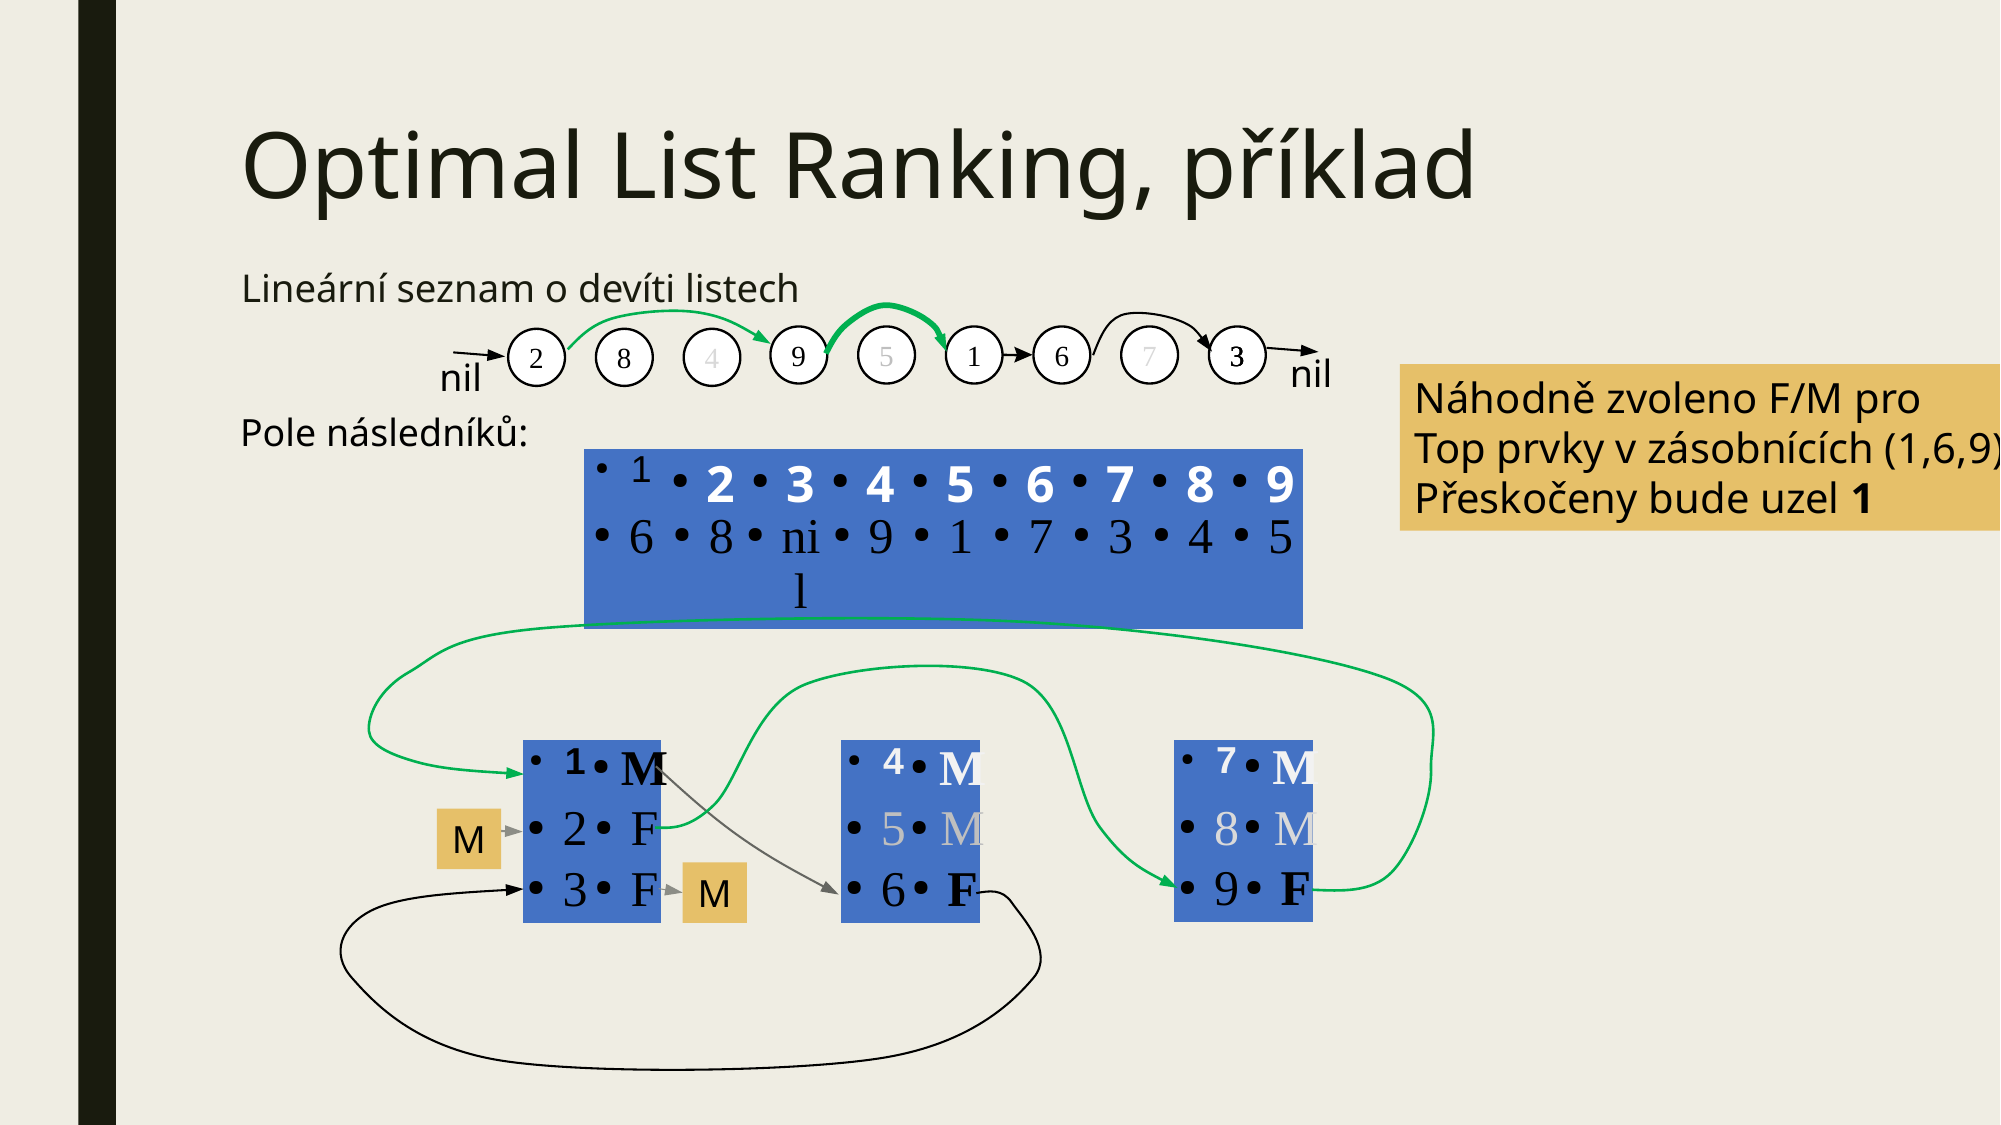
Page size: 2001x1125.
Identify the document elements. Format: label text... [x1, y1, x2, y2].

table_cell 9 [823, 620, 903, 629]
table_cell nil [743, 509, 823, 618]
table_header M [592, 740, 661, 801]
text_box [770, 326, 828, 384]
title Optimal List Ranking, příklad [225, 112, 1801, 311]
table_header 4 [841, 740, 910, 801]
table_cell F [592, 801, 661, 862]
table_cell 5 [1223, 509, 1303, 629]
text_box 8 [620, 350, 626, 357]
table_cell 6 [584, 623, 663, 629]
text_box [595, 328, 653, 386]
table_header 9 [1223, 449, 1303, 509]
text_box [1121, 326, 1179, 384]
text_box 5 [879, 337, 894, 372]
table_header 7 [1063, 449, 1143, 509]
table_cell 2 [523, 801, 592, 862]
table_header M [1244, 740, 1313, 800]
table_header 1 [584, 449, 663, 509]
table_cell F [1244, 861, 1313, 922]
table_cell F [592, 862, 661, 923]
text_box [1014, 326, 1091, 384]
text_box [508, 328, 565, 386]
list Lineární seznam o devíti listech [216, 202, 1187, 318]
text_box 7 [1142, 337, 1157, 372]
table_cell M [910, 801, 980, 862]
text_box 6 [1058, 356, 1065, 365]
text_box 2 [529, 339, 544, 375]
text_box [683, 328, 741, 386]
text_box M [436, 808, 498, 870]
text_box 4 [705, 339, 720, 375]
table_cell 5 [841, 801, 910, 862]
table_header 8 [1143, 449, 1223, 509]
table_cell 3 [1063, 509, 1143, 629]
table_cell nil [743, 620, 823, 629]
table_cell 7 [983, 622, 1063, 629]
text_box nil [1274, 342, 1343, 403]
text_box nil [424, 346, 493, 408]
table_header 2 [663, 449, 743, 509]
text_box [1208, 326, 1266, 384]
table_cell 7 [983, 509, 1063, 623]
table_header M [910, 740, 980, 801]
table_cell F [910, 862, 980, 923]
table_header 5 [903, 449, 983, 509]
table_header 7 [1174, 740, 1244, 800]
table_cell 6 [584, 509, 663, 623]
text_box 3 [1230, 337, 1245, 372]
text_box Náhodně zvoleno F/M pro Top prvky v zásobnících (1,6,9) Přeskočeny bude uzel 1 [1399, 364, 1976, 531]
table_cell 9 [1174, 861, 1244, 922]
table_cell 8 [663, 621, 743, 629]
text_box 9 [791, 337, 806, 372]
text_box 8 [617, 339, 632, 375]
text_box M [682, 862, 744, 923]
table_header 3 [743, 449, 823, 509]
text_box Pole následníků: [225, 401, 1226, 462]
table_cell 4 [1143, 509, 1223, 629]
table_header 1 [523, 740, 592, 801]
table_cell 8 [1174, 800, 1244, 861]
text_box [858, 326, 916, 384]
text_box [945, 326, 1003, 384]
table_cell 3 [523, 862, 592, 923]
table_header 6 [983, 449, 1063, 509]
table_cell 8 [663, 509, 743, 620]
table_header 4 [823, 449, 903, 509]
table_cell 1 [903, 620, 983, 629]
text_box 1 [967, 337, 982, 372]
text_box 6 [1055, 337, 1070, 372]
table_cell 6 [841, 862, 910, 923]
table_cell M [1244, 800, 1313, 861]
table_cell 1 [903, 509, 983, 618]
text_box 8 [620, 359, 627, 367]
table_cell 9 [823, 509, 903, 617]
